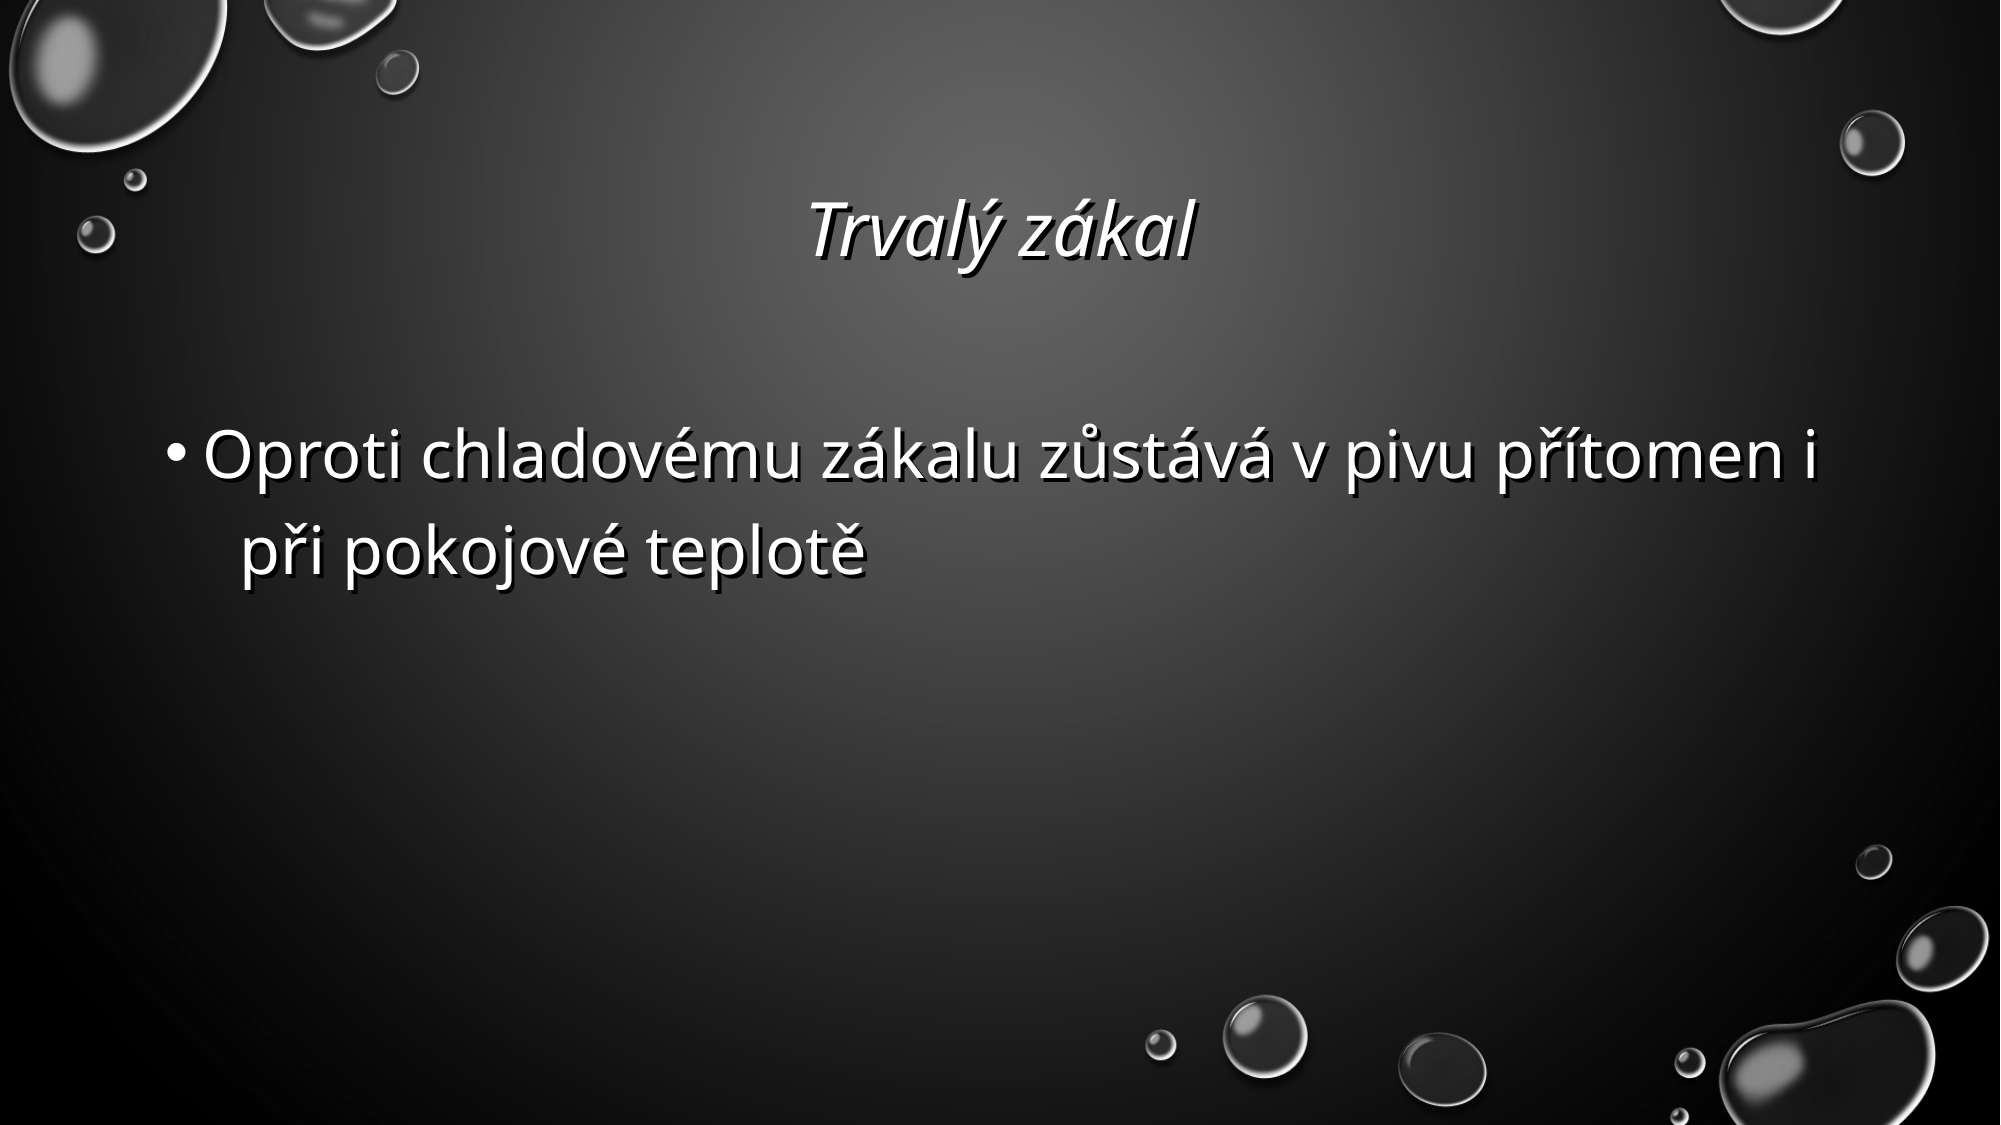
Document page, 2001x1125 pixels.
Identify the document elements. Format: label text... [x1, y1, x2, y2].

list Oproti chladovému zákalu zůstává v pivu přítomen i při pokojové teplotě [149, 388, 1850, 950]
title Trvalý zákal [149, 101, 1851, 364]
